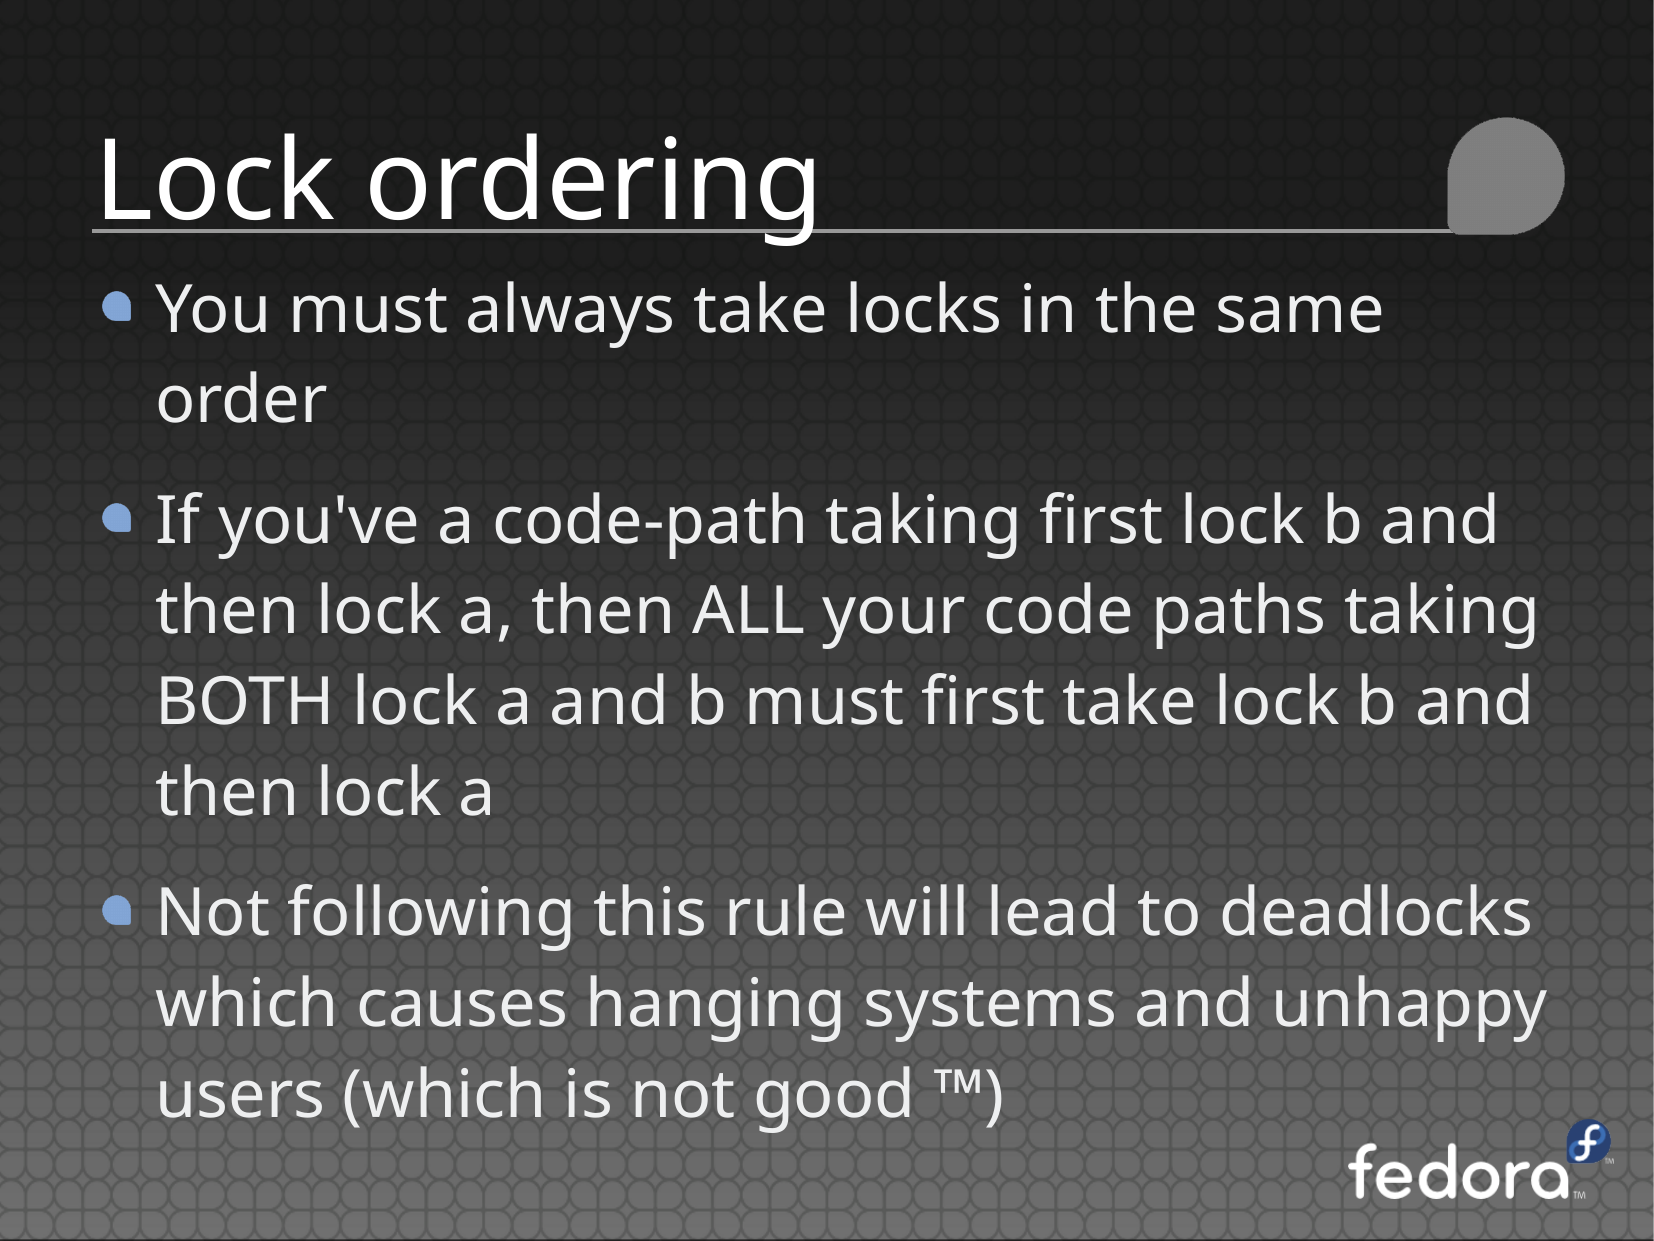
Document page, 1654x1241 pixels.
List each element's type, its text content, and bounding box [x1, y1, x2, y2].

list You must always take locks in the same order If you've a code-path taking first lock b and then lock a, then ALL your code paths taking BOTH lock a and b must first take lock b and then lock a Not following this rule will lead to deadlocks which causes hanging systems and unhappy users (which is not good ™) [84, 260, 1573, 1065]
picture [0, 0, 1654, 1241]
title Lock ordering [94, 100, 1426, 251]
